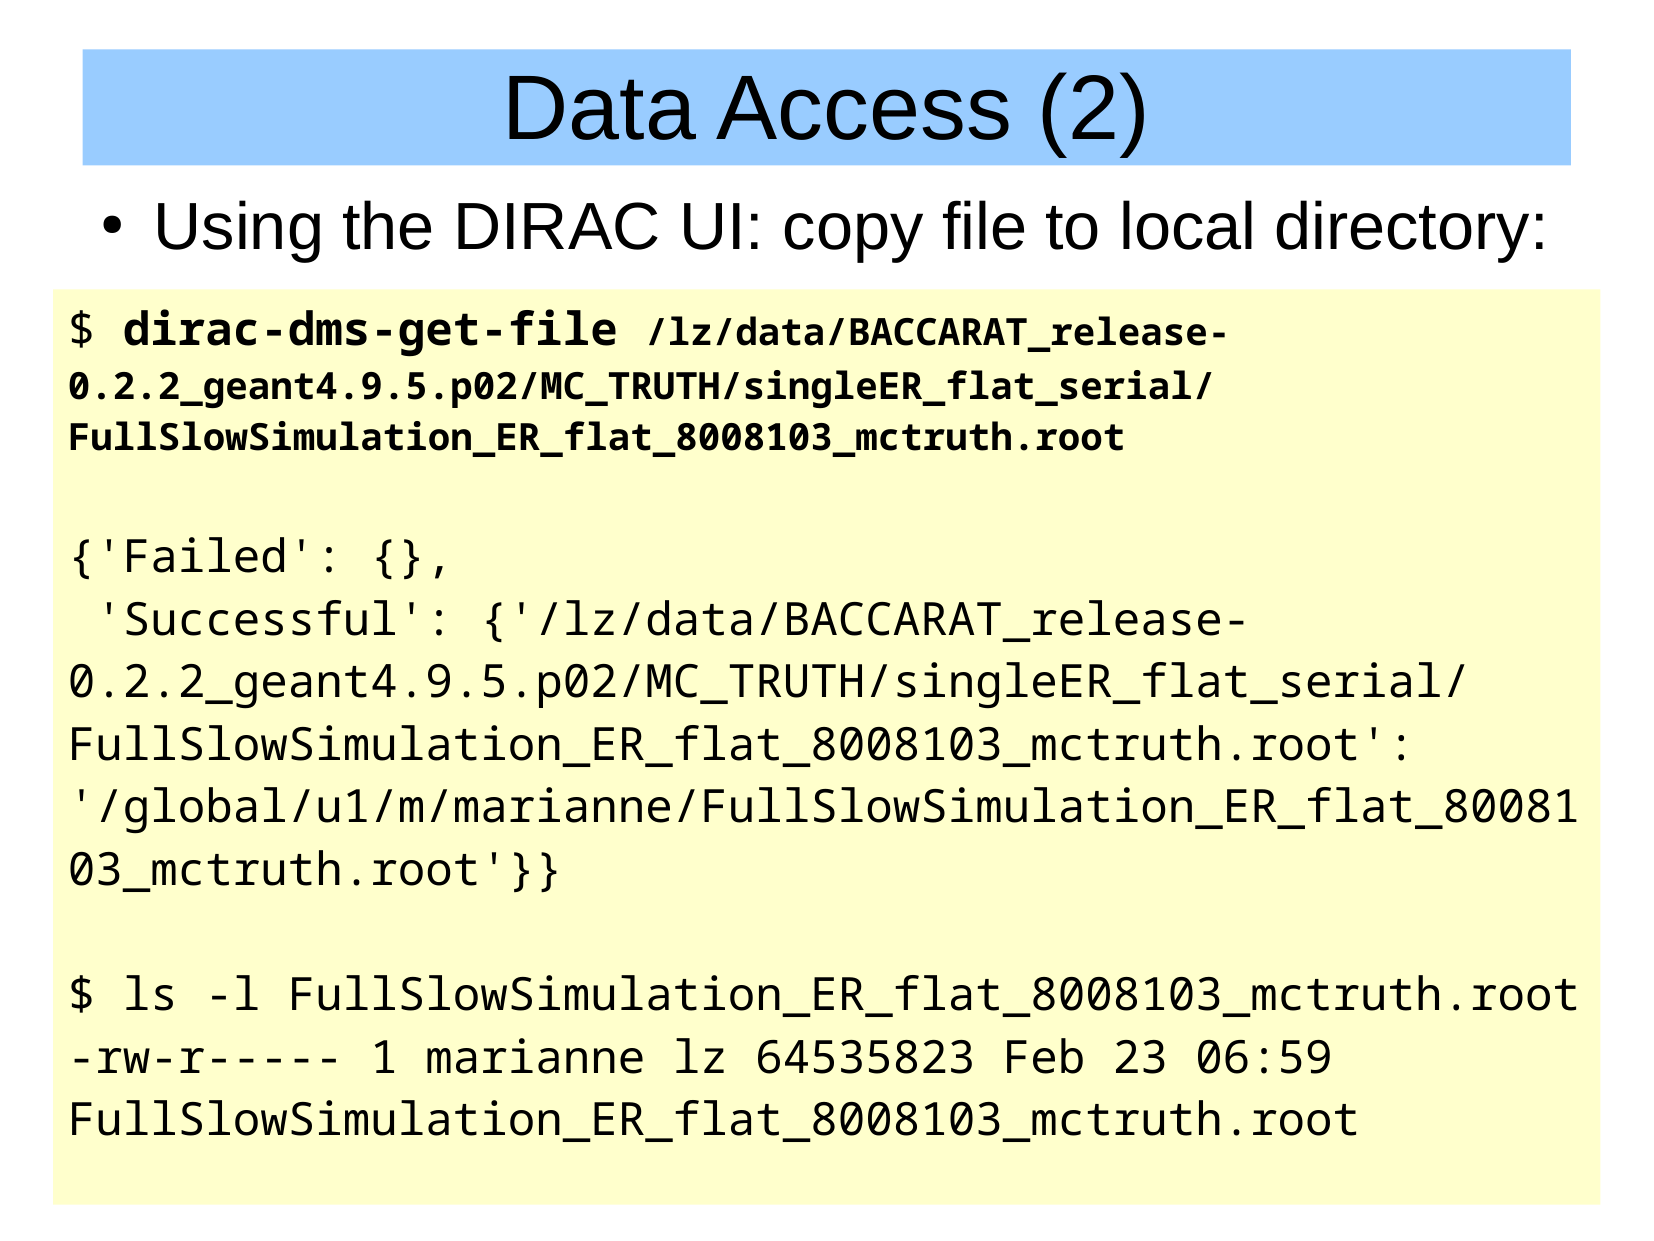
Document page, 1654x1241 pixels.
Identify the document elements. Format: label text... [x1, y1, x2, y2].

text_box $ dirac-dms-get-file /lz/data/BACCARAT_release-0.2.2_geant4.9.5.p02/MC_TRUTH/singleER_flat_serial/FullSlowSimulation_ER_flat_8008103_mctruth.root {'Failed': {}, 'Successful': {'/lz/data/BACCARAT_release-0.2.2_geant4.9.5.p02/MC_TRUTH/singleER_flat_serial/FullSlowSimulation_ER_flat_8008103_mctruth.root': '/global/u1/m/marianne/FullSlowSimulation_ER_flat_8008103_mctruth.root'}} $ ls -l FullSlowSimulation_ER_flat_8008103_mctruth.root -rw-r----- 1 marianne lz 64535823 Feb 23 06:59 FullSlowSimulation_ER_flat_8008103_mctruth.root [53, 289, 1601, 1205]
list Using the DIRAC UI: copy file to local directory: [82, 188, 1571, 289]
title Data Access (2) [82, 49, 1571, 166]
